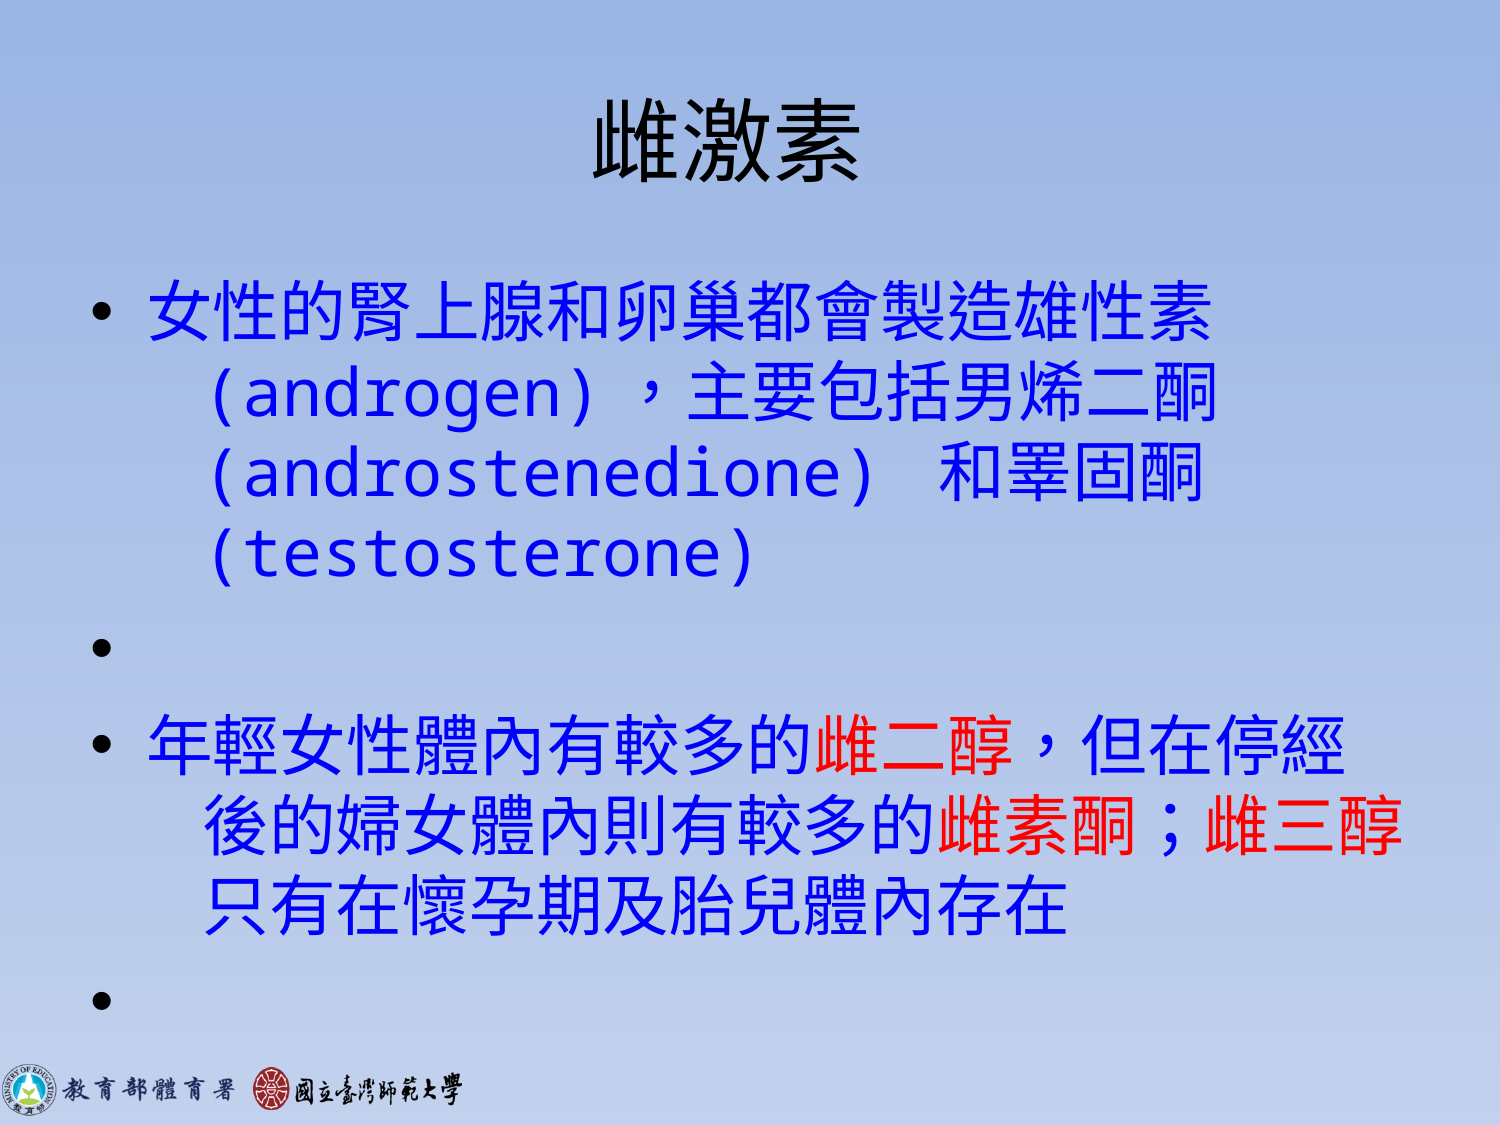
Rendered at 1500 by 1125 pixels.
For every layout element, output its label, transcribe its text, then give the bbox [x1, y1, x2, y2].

list 女性的腎上腺和卵巢都會製造雄性素 (androgen)，主要包括男烯二酮 (androstenedione) 和睪固酮 (testosterone) 年輕女性體內有較多的雌二醇，但在停經後的婦女體內則有較多的雌素酮；雌三醇只有在懷孕期及胎兒體內存在 [75, 262, 1426, 1005]
title 雌激素 [75, 45, 1426, 233]
